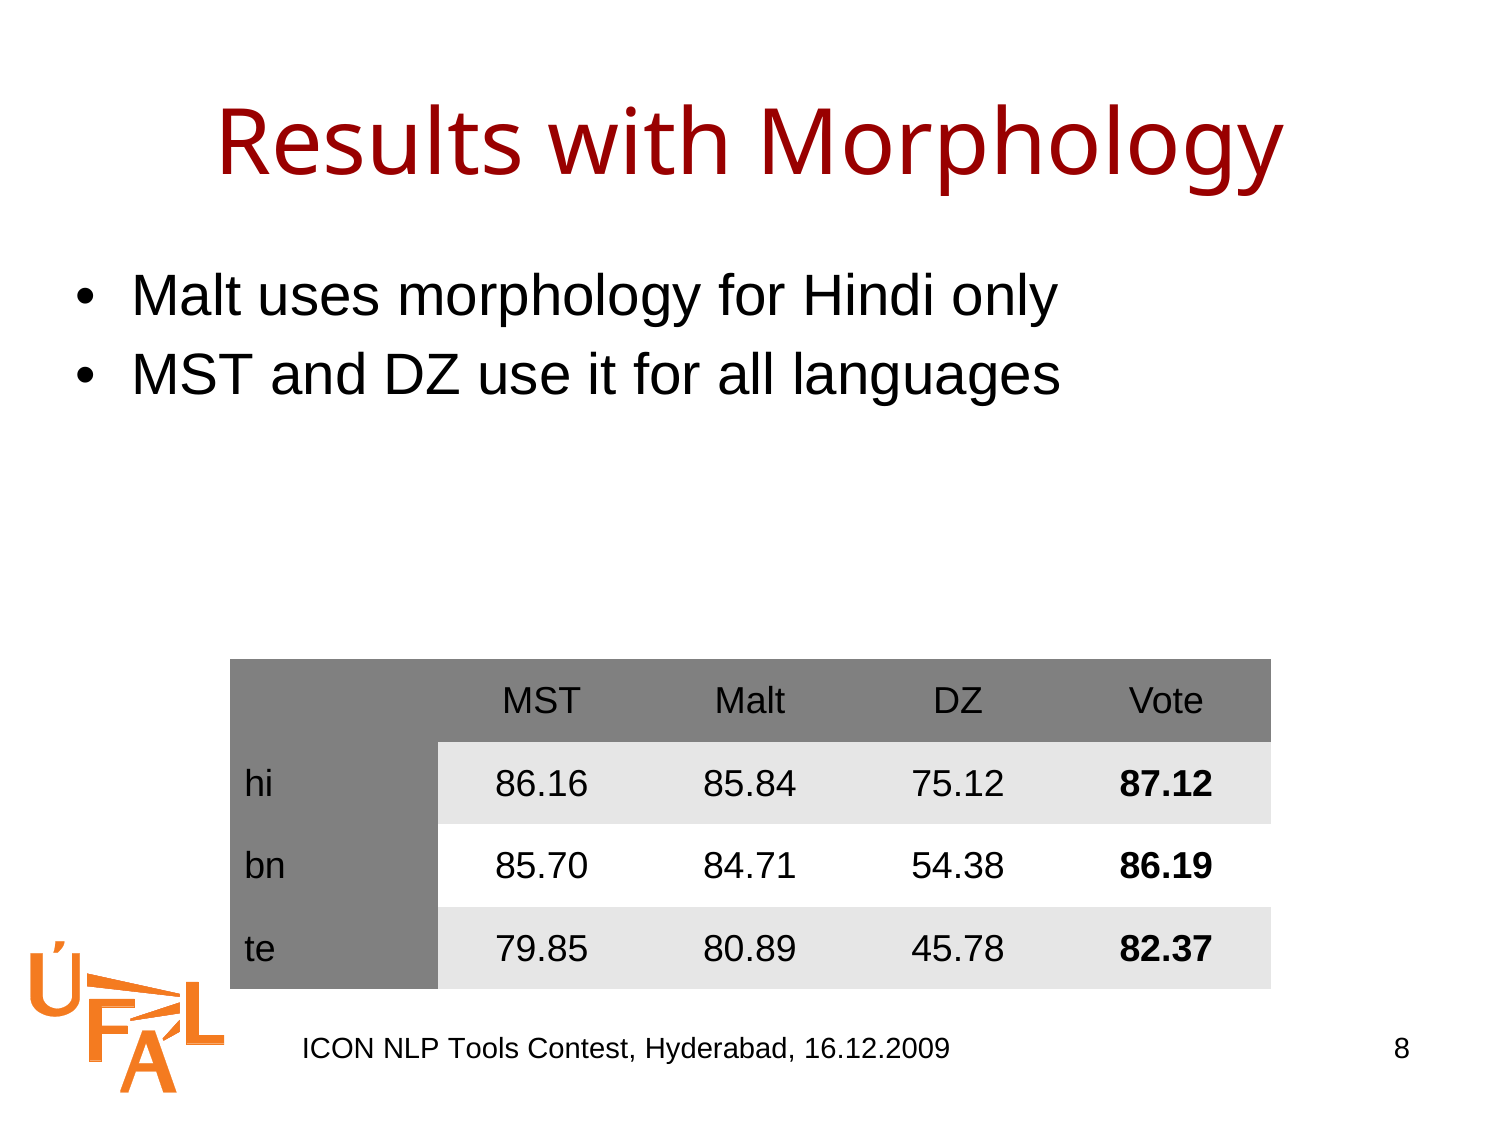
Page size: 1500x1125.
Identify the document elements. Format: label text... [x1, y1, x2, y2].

table_cell 75.12 [854, 742, 1062, 824]
table_cell 82.37 [1062, 907, 1271, 989]
table_header [230, 659, 438, 742]
table_cell 86.16 [438, 742, 646, 824]
list Malt uses morphology for Hindi only MST and DZ use it for all languages [75, 262, 1426, 650]
table_cell hi [230, 742, 438, 824]
table_header Vote [1062, 659, 1271, 742]
table_cell 80.89 [646, 907, 854, 989]
table_cell 86.19 [1062, 824, 1271, 907]
table_cell 84.71 [646, 824, 854, 907]
table_cell 85.84 [646, 742, 854, 824]
table_cell 54.38 [854, 824, 1062, 907]
table_cell 45.78 [854, 907, 1062, 989]
table_cell te [230, 907, 438, 989]
table_header Malt [646, 659, 854, 742]
table_cell 87.12 [1062, 742, 1271, 824]
table_header DZ [854, 659, 1062, 742]
table_cell 85.70 [438, 824, 646, 907]
table_cell bn [230, 824, 438, 907]
table_header MST [438, 659, 646, 742]
title Results with Morphology [75, 21, 1426, 257]
table_cell 79.85 [438, 907, 646, 989]
